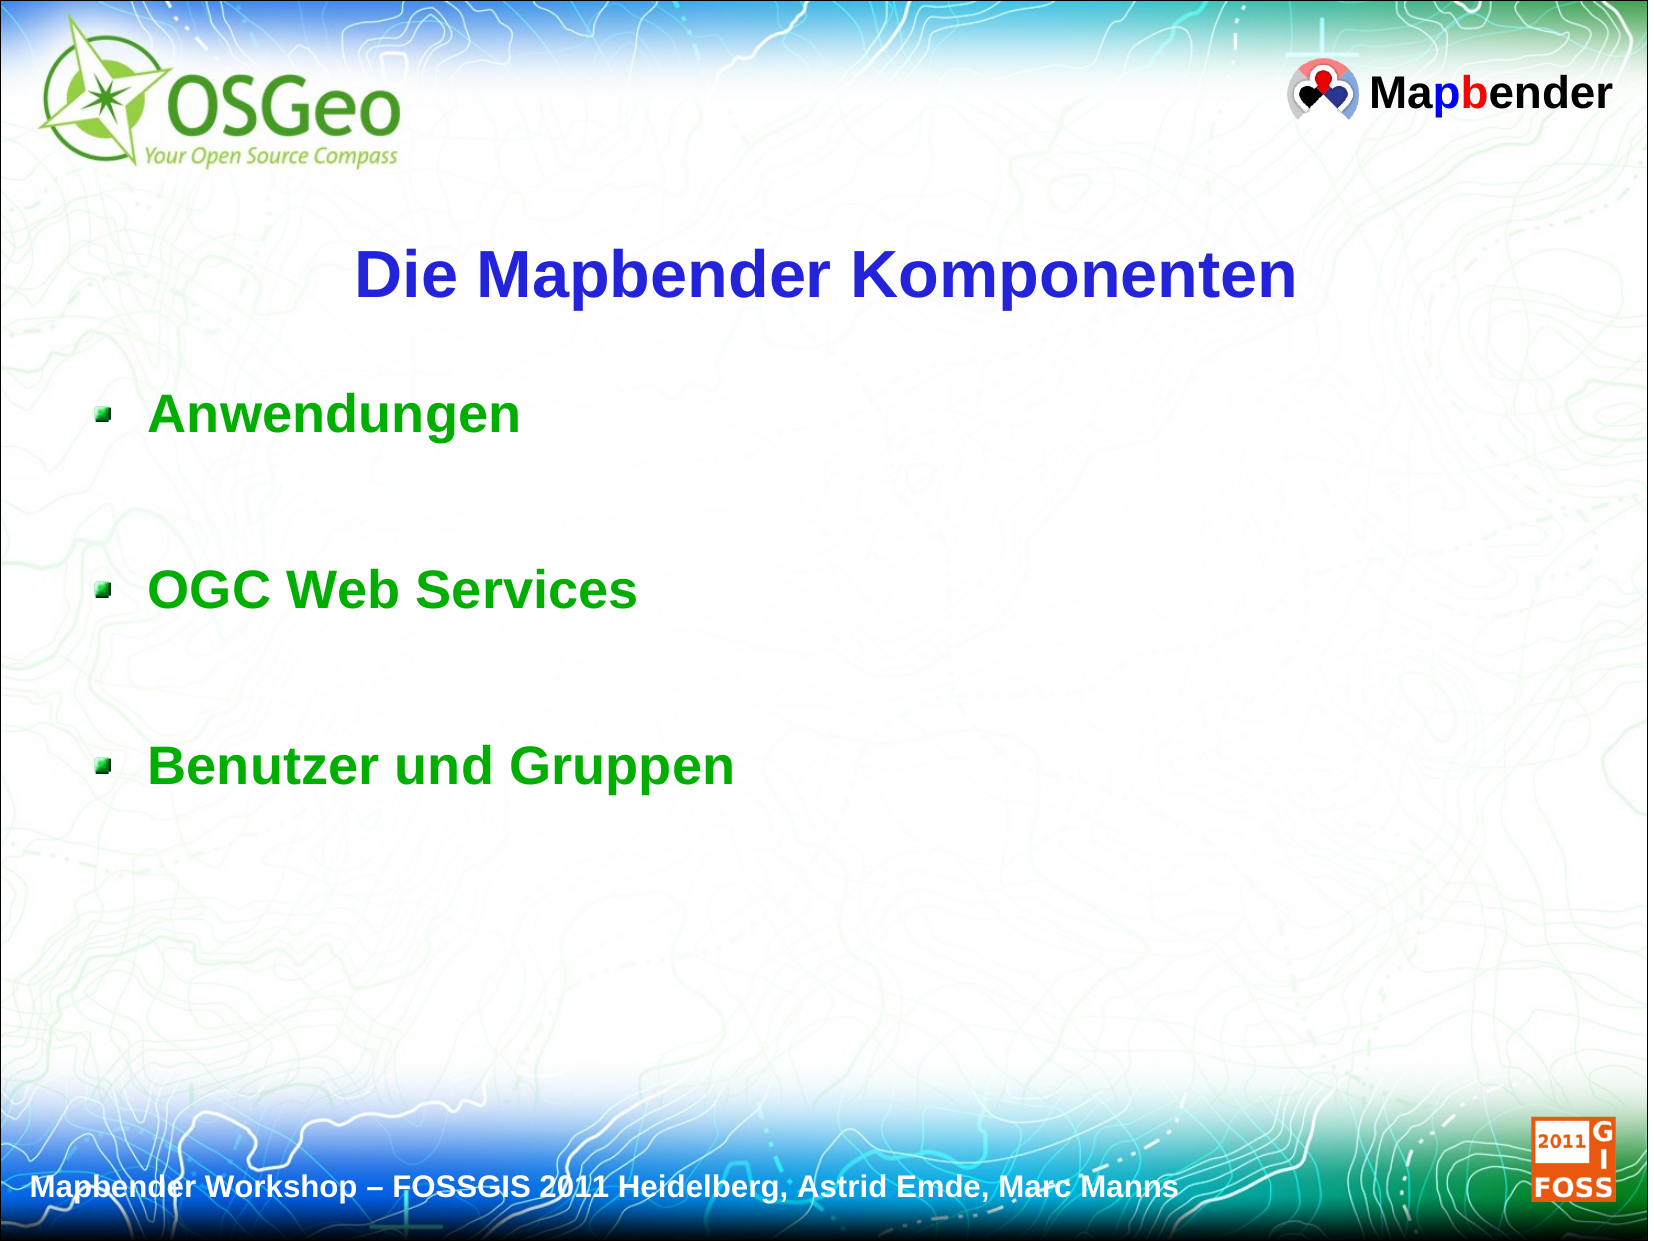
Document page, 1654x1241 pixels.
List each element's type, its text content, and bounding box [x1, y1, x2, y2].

title Die Mapbender Komponenten [82, 208, 1571, 342]
picture [1, 1, 1647, 1240]
list Anwendungen OGC Web Services Benutzer und Gruppen [76, 383, 1565, 1188]
